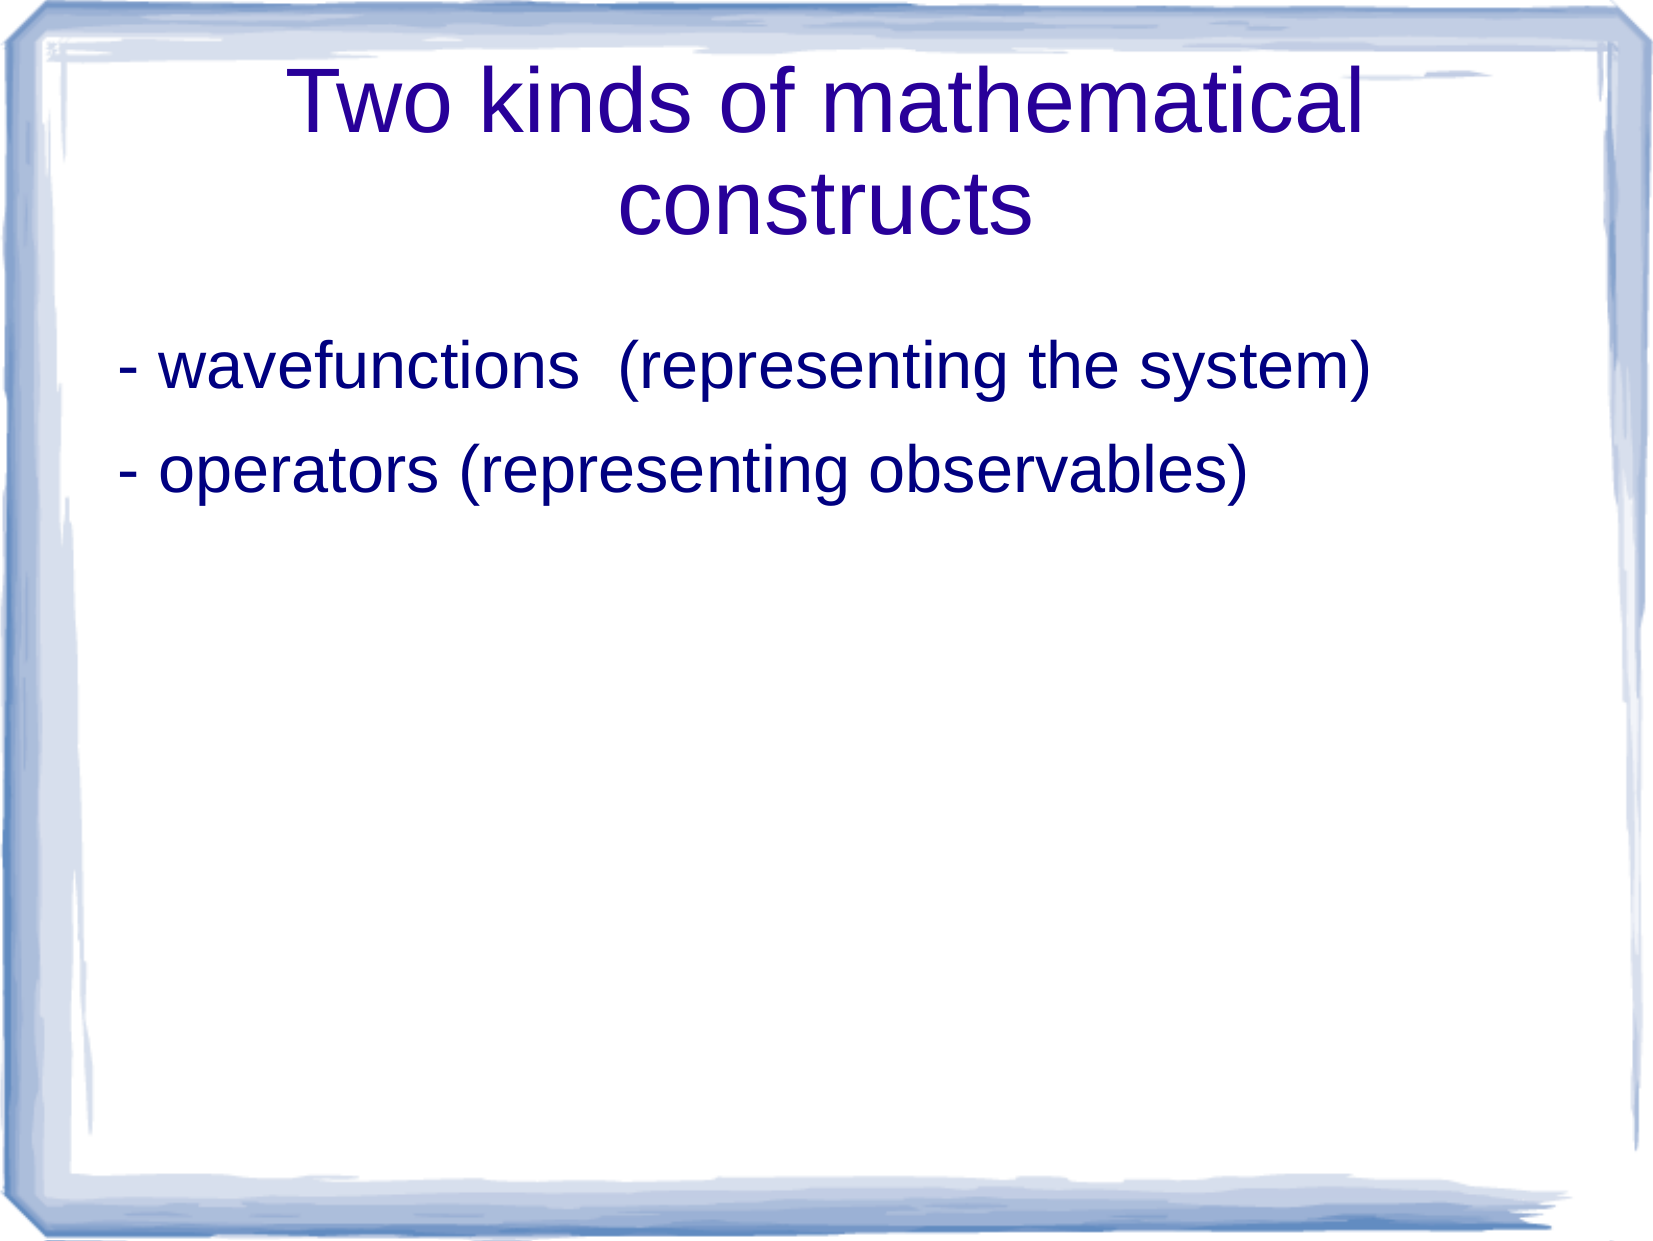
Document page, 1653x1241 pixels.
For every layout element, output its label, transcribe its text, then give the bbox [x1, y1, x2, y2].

list - wavefunctions (representing the system) - operators (representing observables) [117, 324, 1571, 1144]
title Two kinds of mathematical constructs [82, 49, 1571, 257]
picture [0, 0, 1653, 1241]
